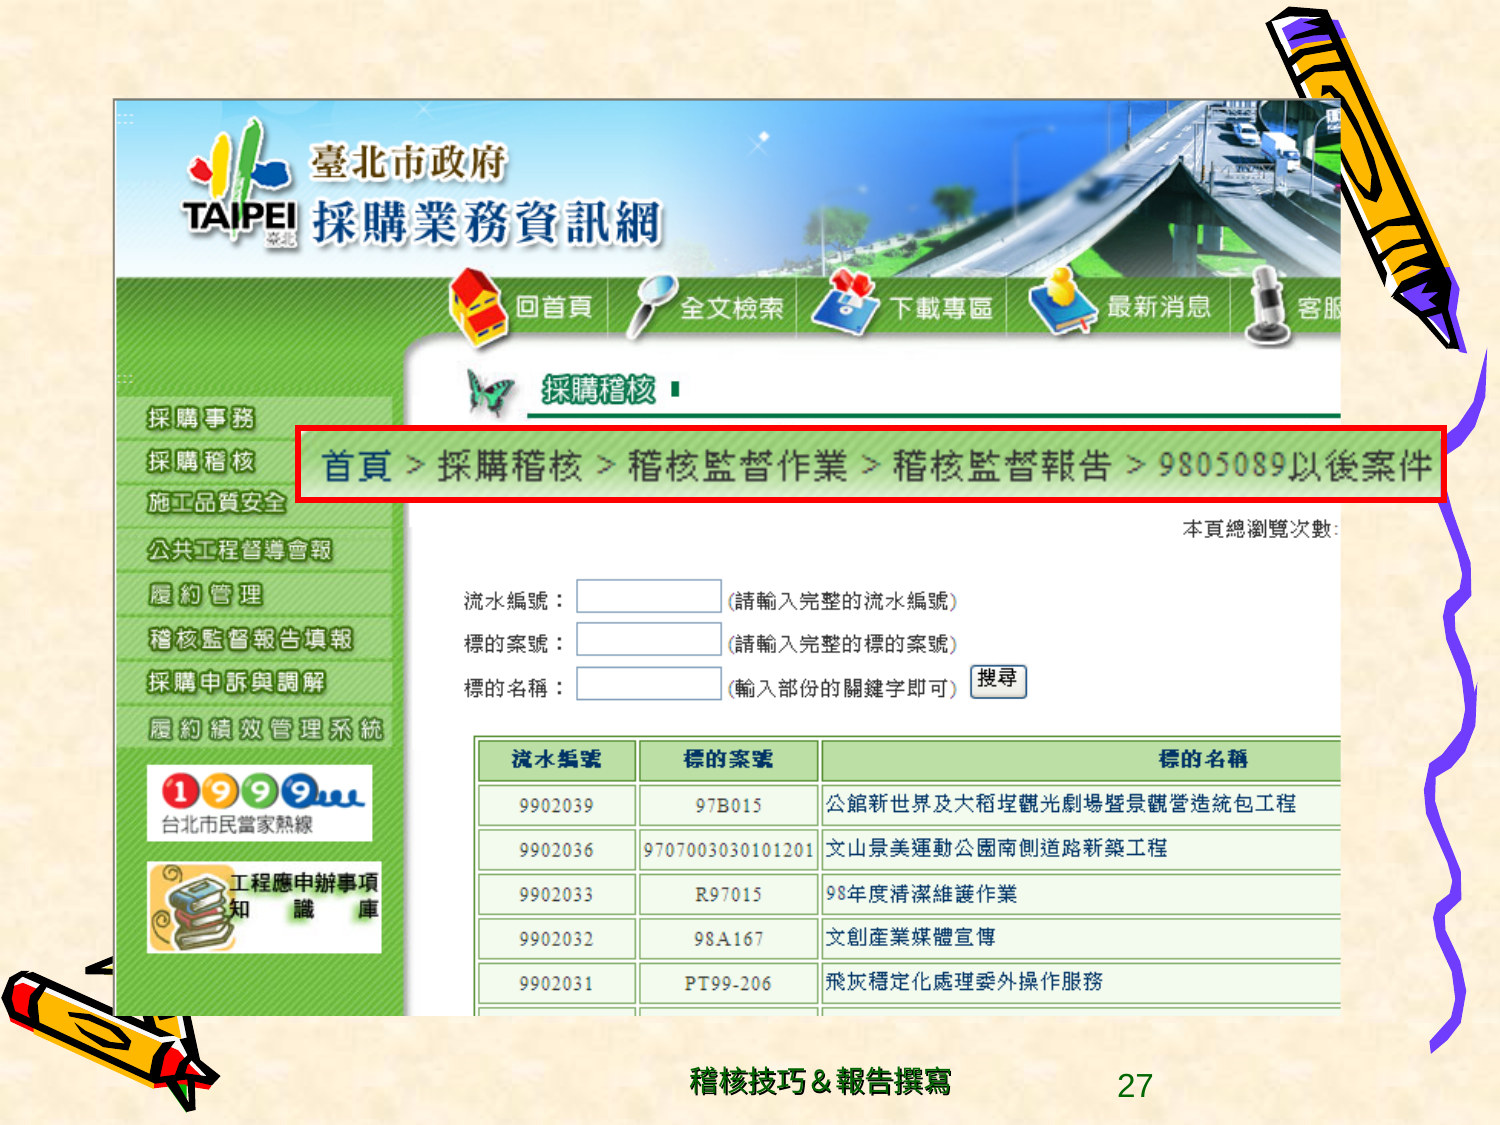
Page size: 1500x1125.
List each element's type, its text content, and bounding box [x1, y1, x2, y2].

picture [300, 430, 1441, 497]
picture [112, 98, 1341, 1016]
text_box [1102, 1056, 1415, 1101]
text_box 稽核技巧＆報告撰寫 [583, 1055, 1059, 1100]
